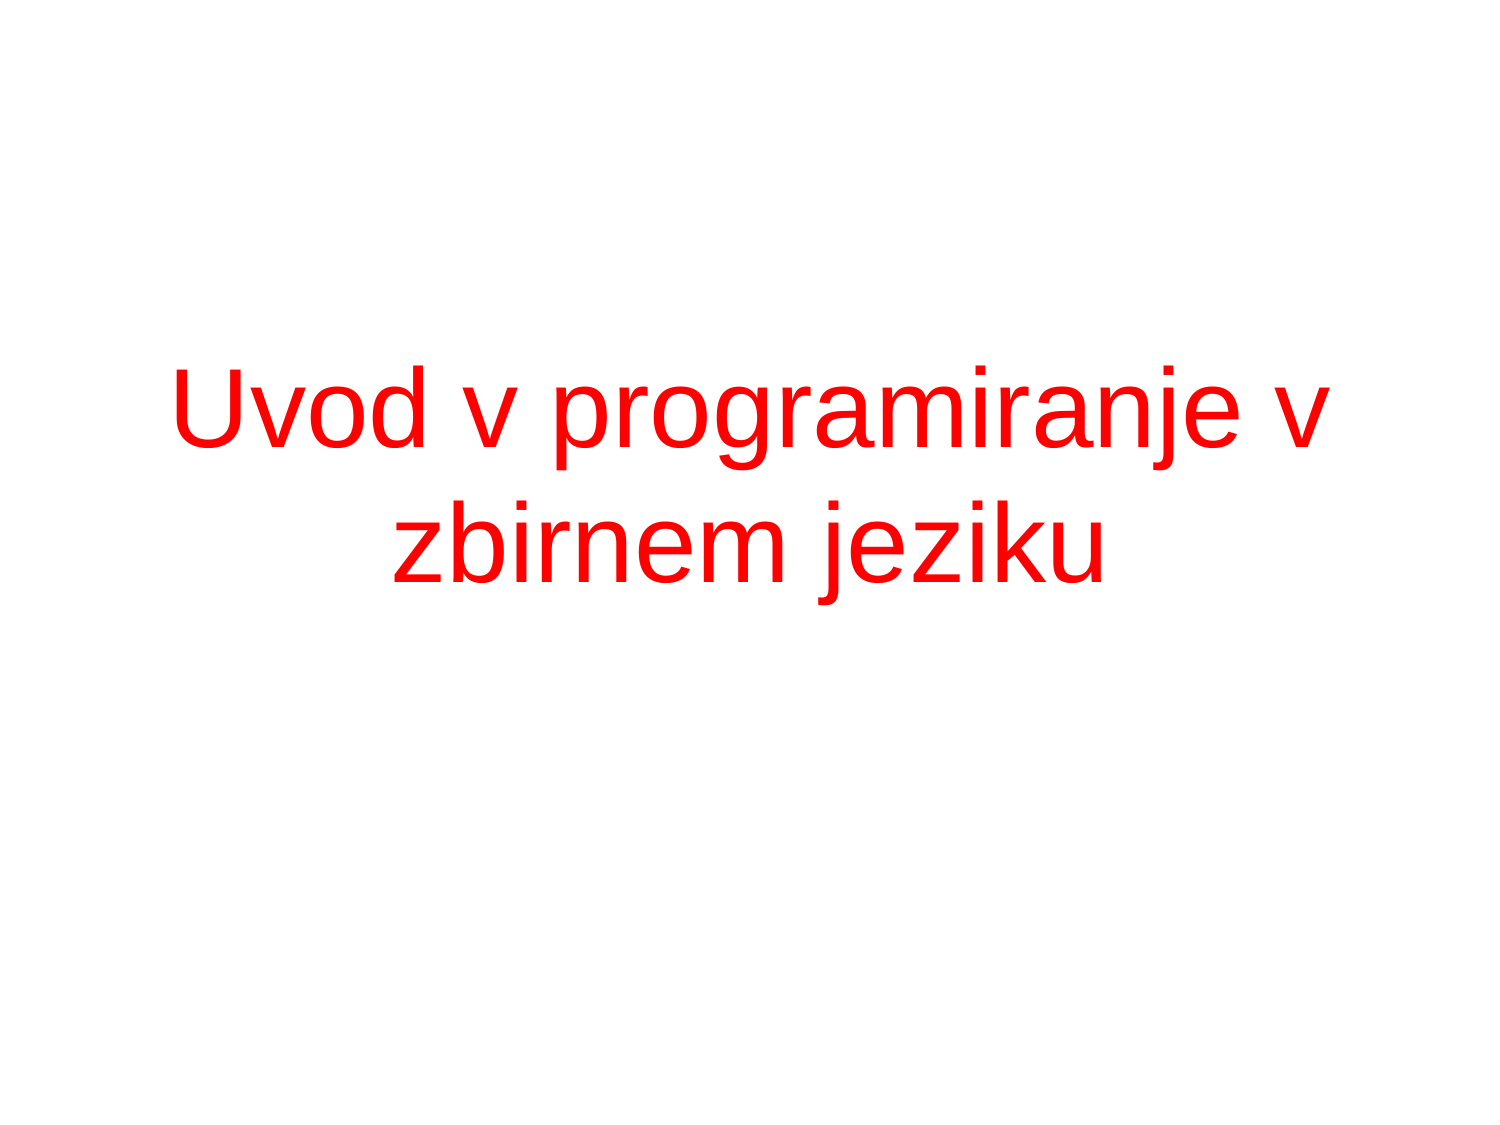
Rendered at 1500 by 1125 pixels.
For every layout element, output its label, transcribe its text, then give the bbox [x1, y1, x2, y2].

title Uvod v programiranje v zbirnem jeziku [112, 327, 1388, 613]
